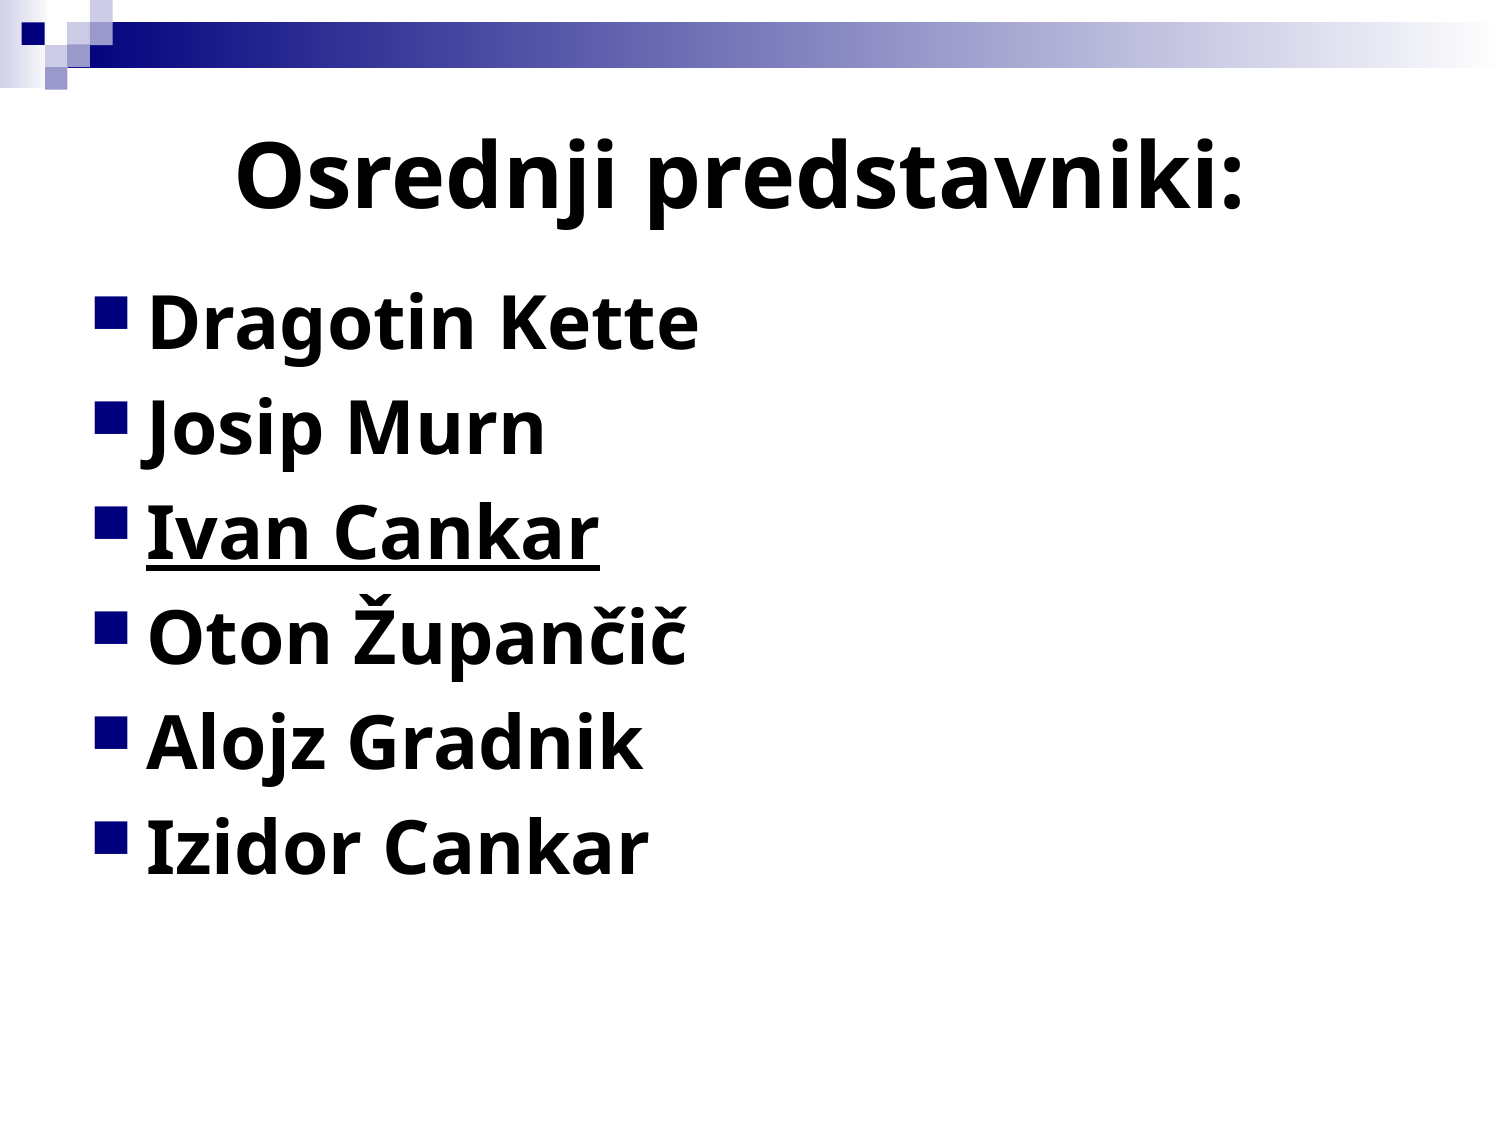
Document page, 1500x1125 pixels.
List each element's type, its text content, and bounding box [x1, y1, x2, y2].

title Osrednji predstavniki: [64, 90, 1415, 253]
list Dragotin Kette Josip Murn Ivan Cankar Oton Župančič Alojz Gradnik Izidor Cankar [75, 267, 1425, 1047]
